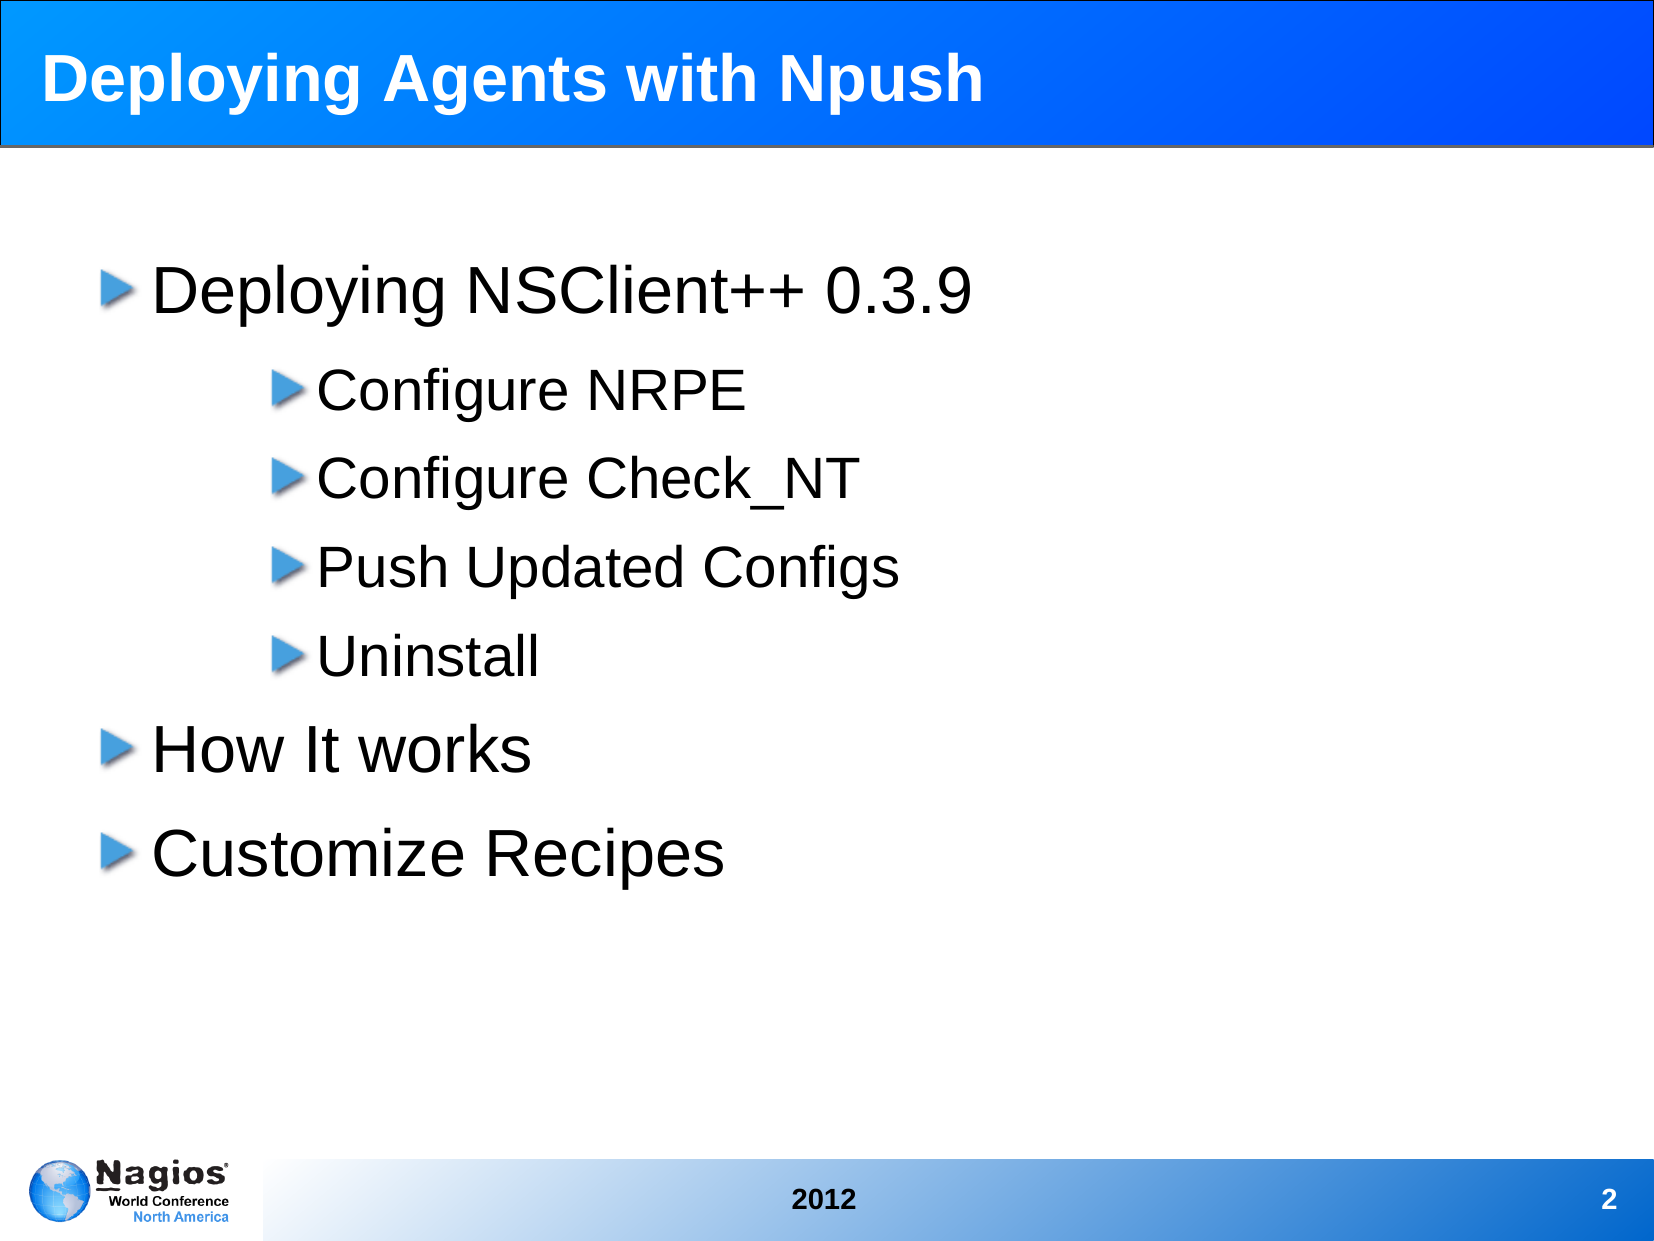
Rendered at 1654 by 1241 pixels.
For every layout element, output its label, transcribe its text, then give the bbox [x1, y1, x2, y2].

title Deploying Agents with Npush [41, 29, 1248, 127]
picture [29, 1159, 229, 1235]
list Deploying NSClient++ 0.3.9 Configure NRPE Configure Check_NT Push Updated Configs Uninstall How It works Customize Recipes [80, 253, 1082, 1072]
